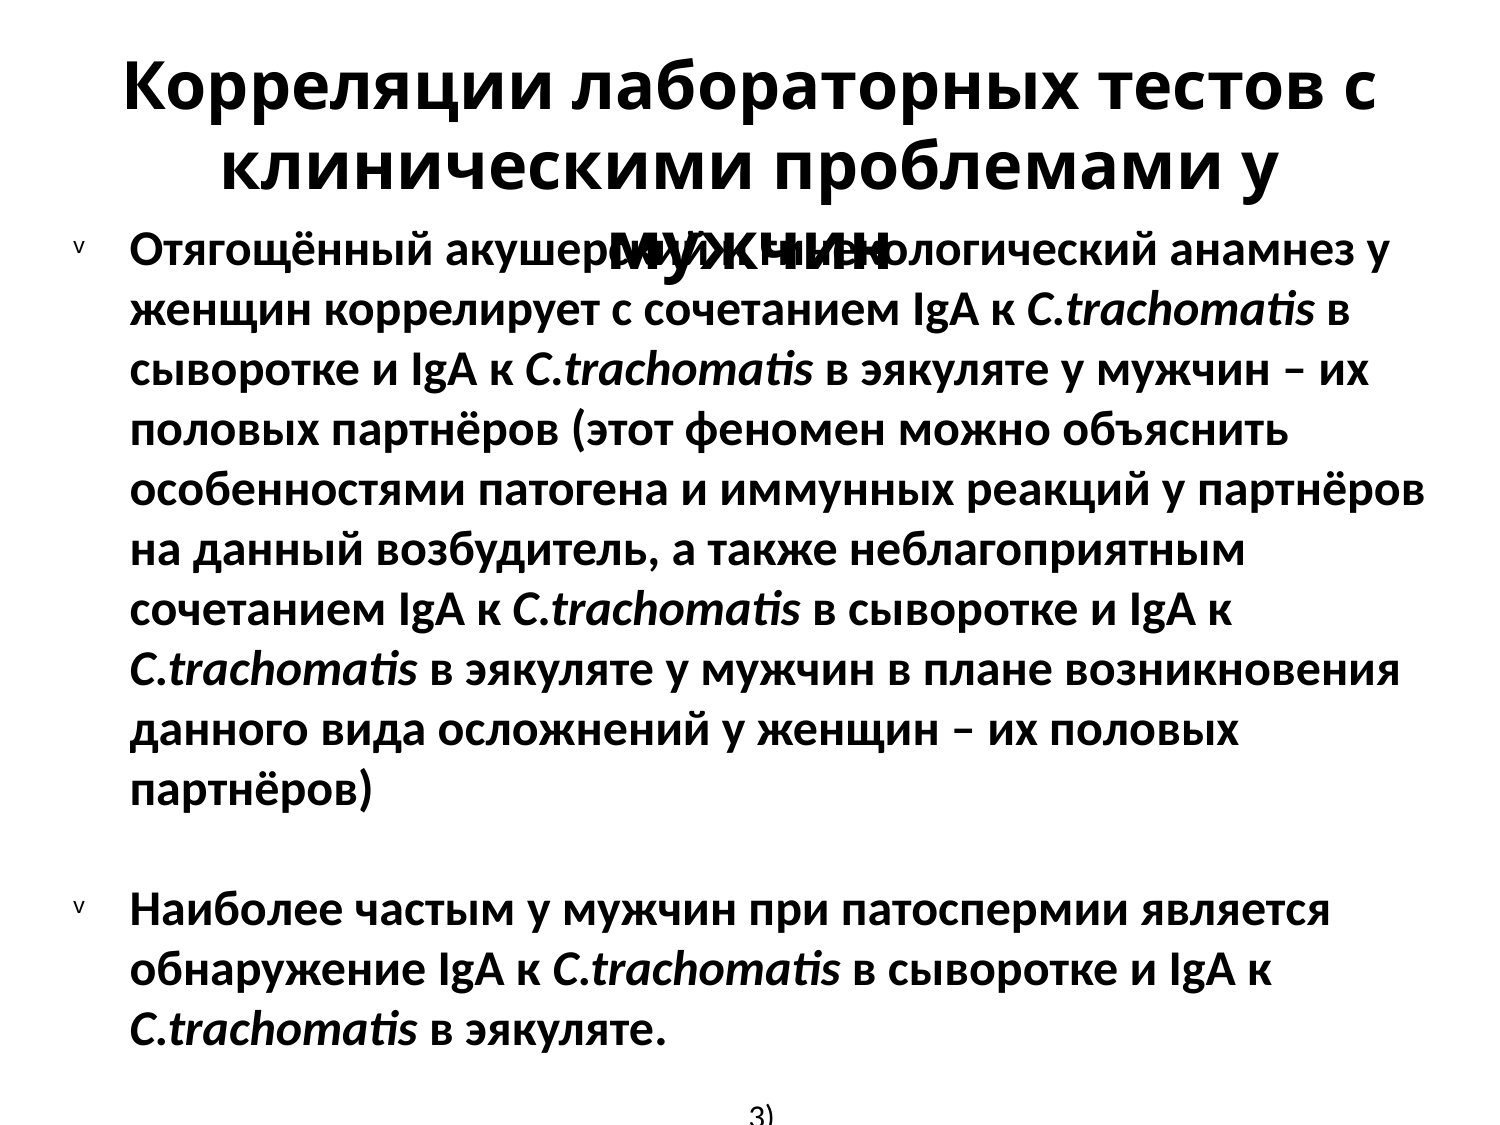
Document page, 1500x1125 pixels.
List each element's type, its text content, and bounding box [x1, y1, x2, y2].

title Корреляции лабораторных тестов с клиническими проблемами у мужчин [58, 35, 1442, 176]
subtitle Отягощённый акушерский и гинекологический анамнез у женщин коррелирует с сочетанием IgA к C.trachomatis в сыворотке и IgA к C.trachomatis в эякуляте у мужчин – их половых партнёров (этот феномен можно объяснить особенностями патогена и иммунных реакций у партнёров на данный возбудитель, а также неблагоприятным сочетанием IgA к C.trachomatis в сыворотке и IgA к C.trachomatis в эякуляте у мужчин в плане возникновения данного вида осложнений у женщин – их половых партнёров) Наиболее частым у мужчин при патоспермии является обнаружение IgA к C.trachomatis в сыворотке и IgA к C.trachomatis в эякуляте. 3) [58, 208, 1465, 1079]
